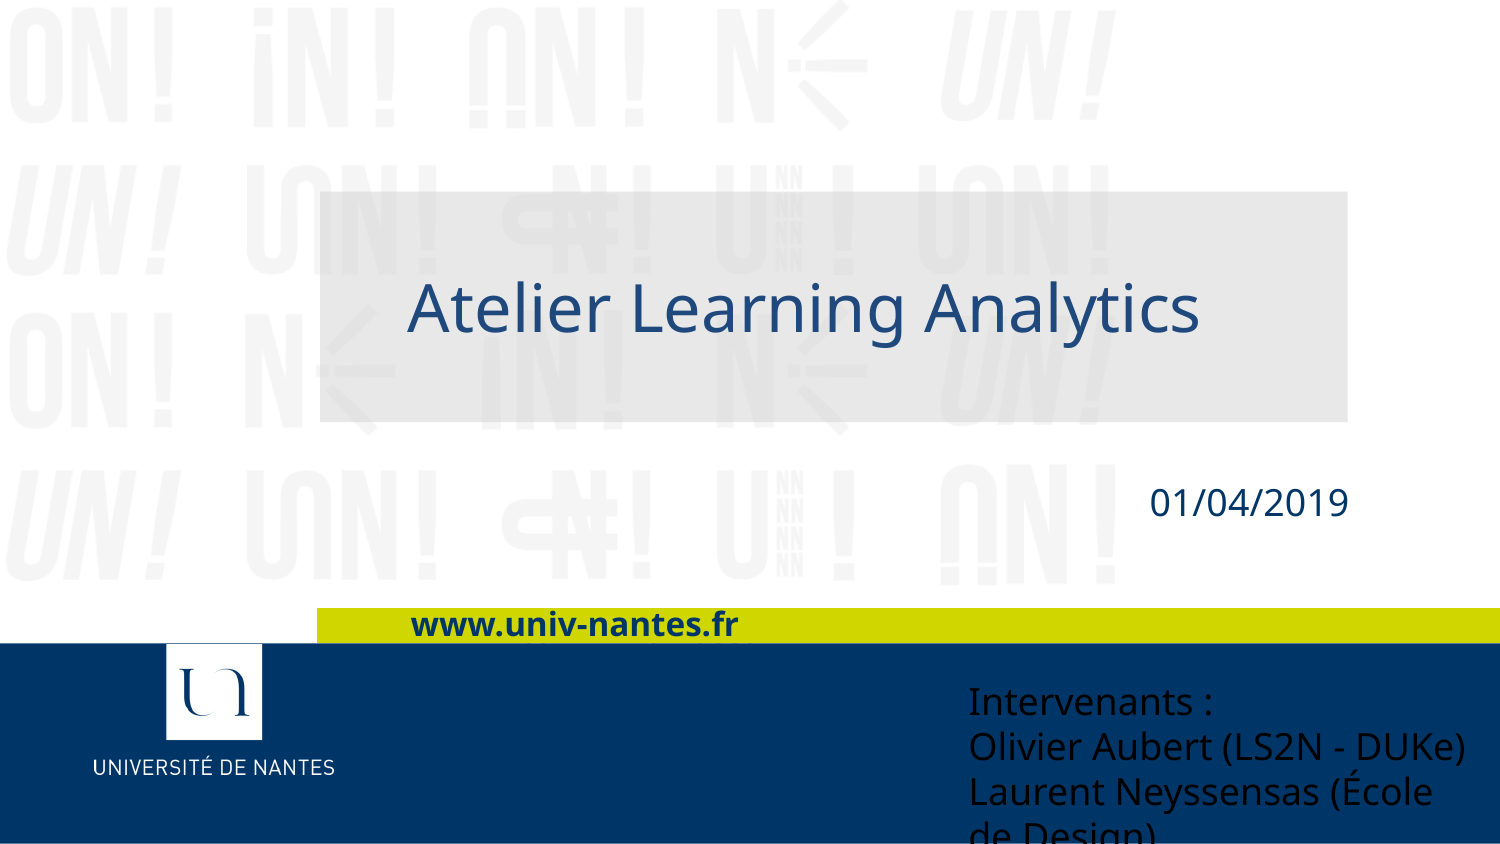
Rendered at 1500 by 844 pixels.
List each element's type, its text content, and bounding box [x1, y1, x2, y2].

picture [0, 0, 1125, 643]
text_box Intervenants : Olivier Aubert (LS2N - DUKe) Laurent Neyssensas (École de Design) [953, 663, 1492, 836]
list 01/04/2019 [1021, 475, 1424, 529]
picture [94, 644, 334, 775]
list Atelier Learning Analytics [334, 191, 1348, 420]
